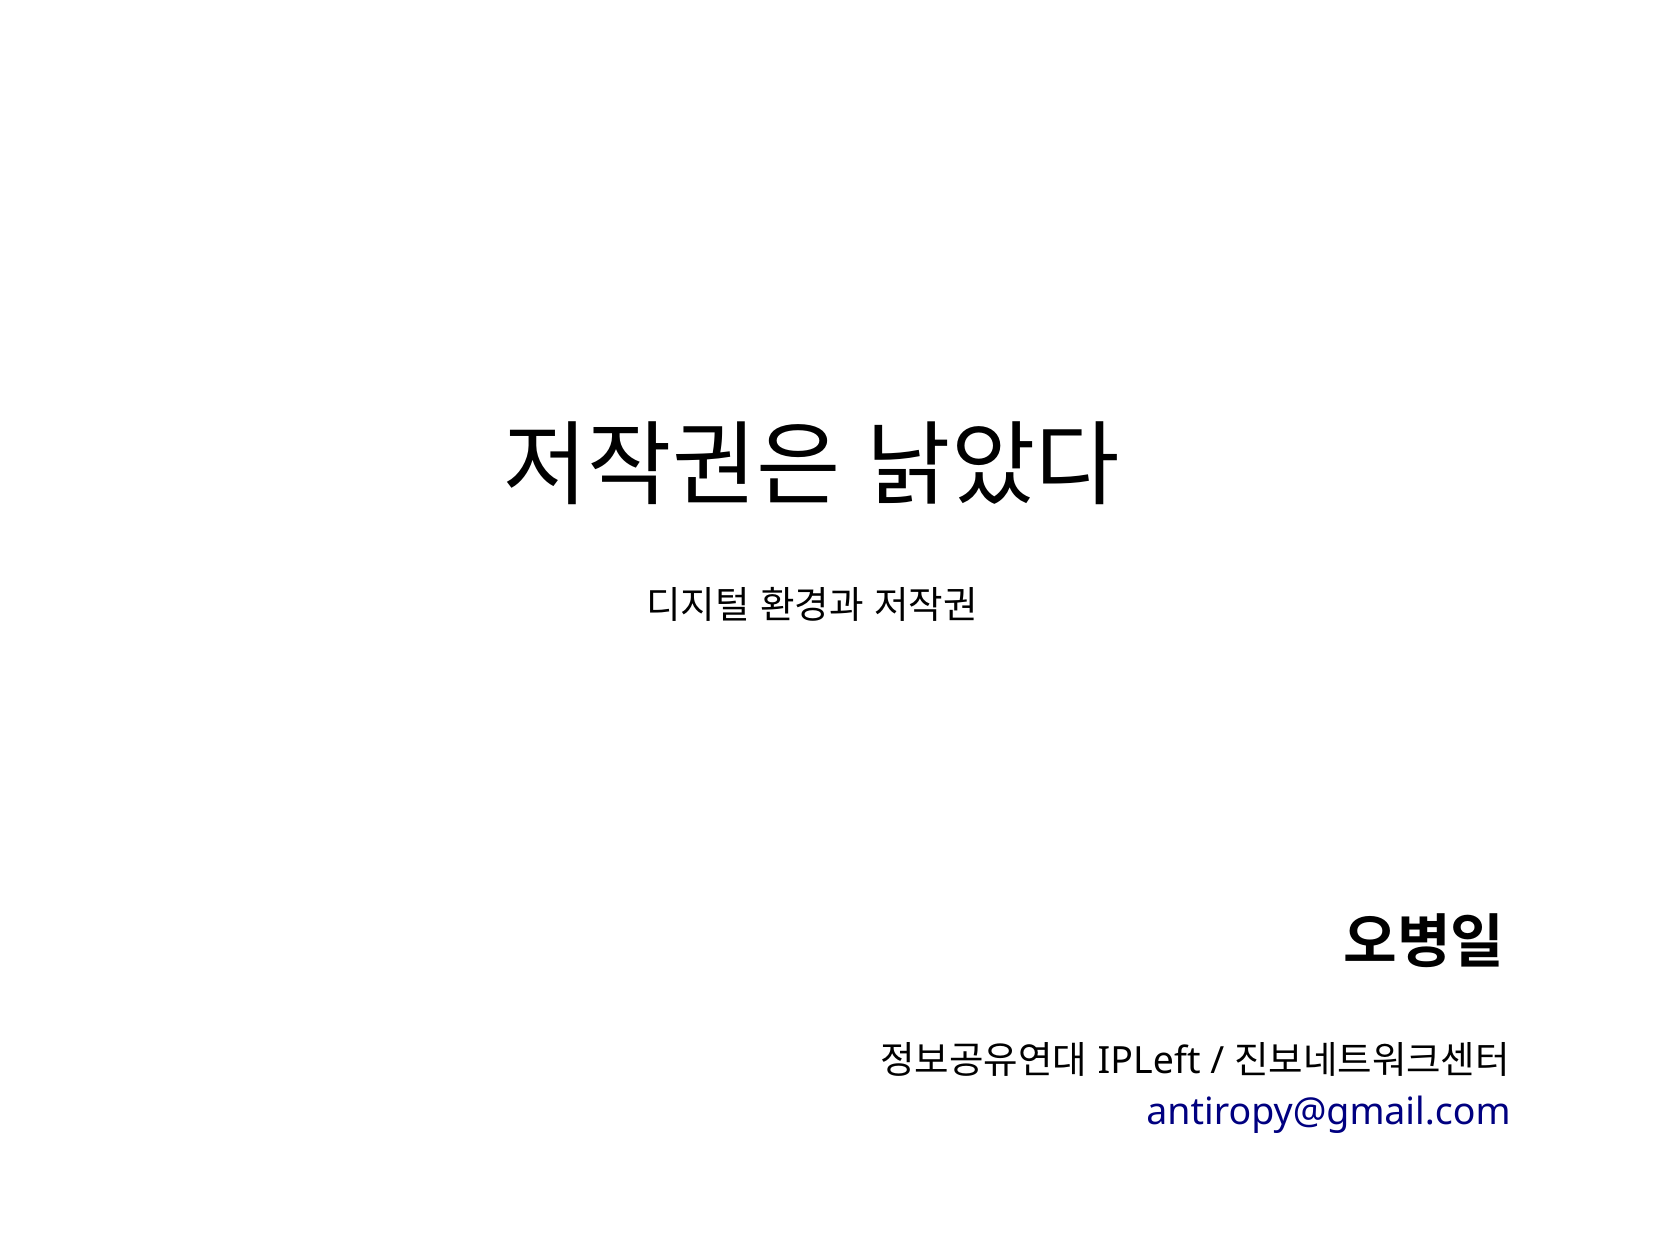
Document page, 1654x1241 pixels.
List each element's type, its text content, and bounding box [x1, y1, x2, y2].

text_box 저작권은 낡았다 디지털 환경과 저작권 [236, 383, 1388, 590]
text_box 오병일 정보공유연대 IPLeft / 진보네트워크센터 antiropy@gmail.com [561, 887, 1536, 1107]
